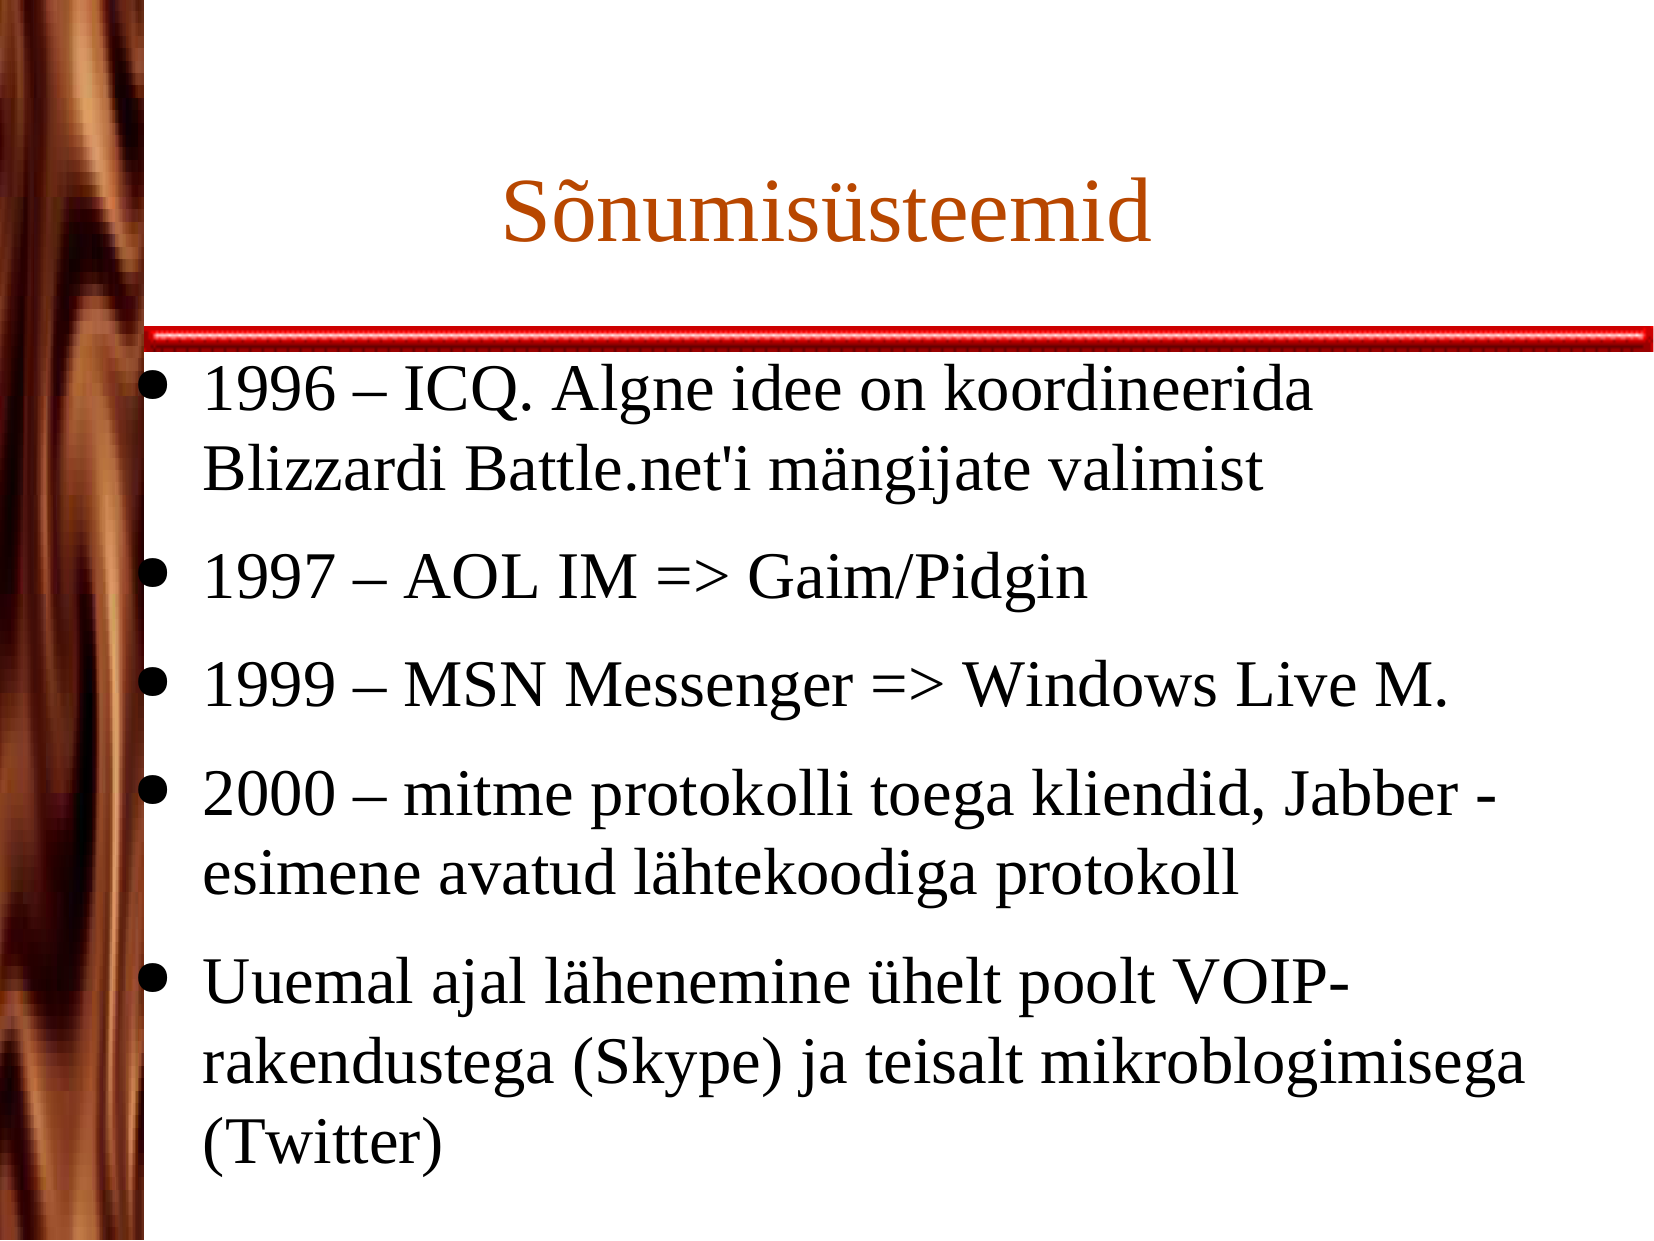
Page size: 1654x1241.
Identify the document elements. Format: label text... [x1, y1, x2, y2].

title Sõnumisüsteemid [121, 100, 1533, 312]
list 1996 – ICQ. Algne idee on koordineerida Blizzardi Battle.net'i mängijate valimist 1997 – AOL IM => Gaim/Pidgin 1999 – MSN Messenger => Windows Live M. 2000 – mitme protokolli toega kliendid, Jabber - esimene avatud lähtekoodiga protokoll Uuemal ajal lähenemine ühelt poolt VOIP-rakendustega (Skype) ja teisalt mikroblogimisega (Twitter) [121, 344, 1533, 1172]
picture [0, 0, 1654, 1240]
